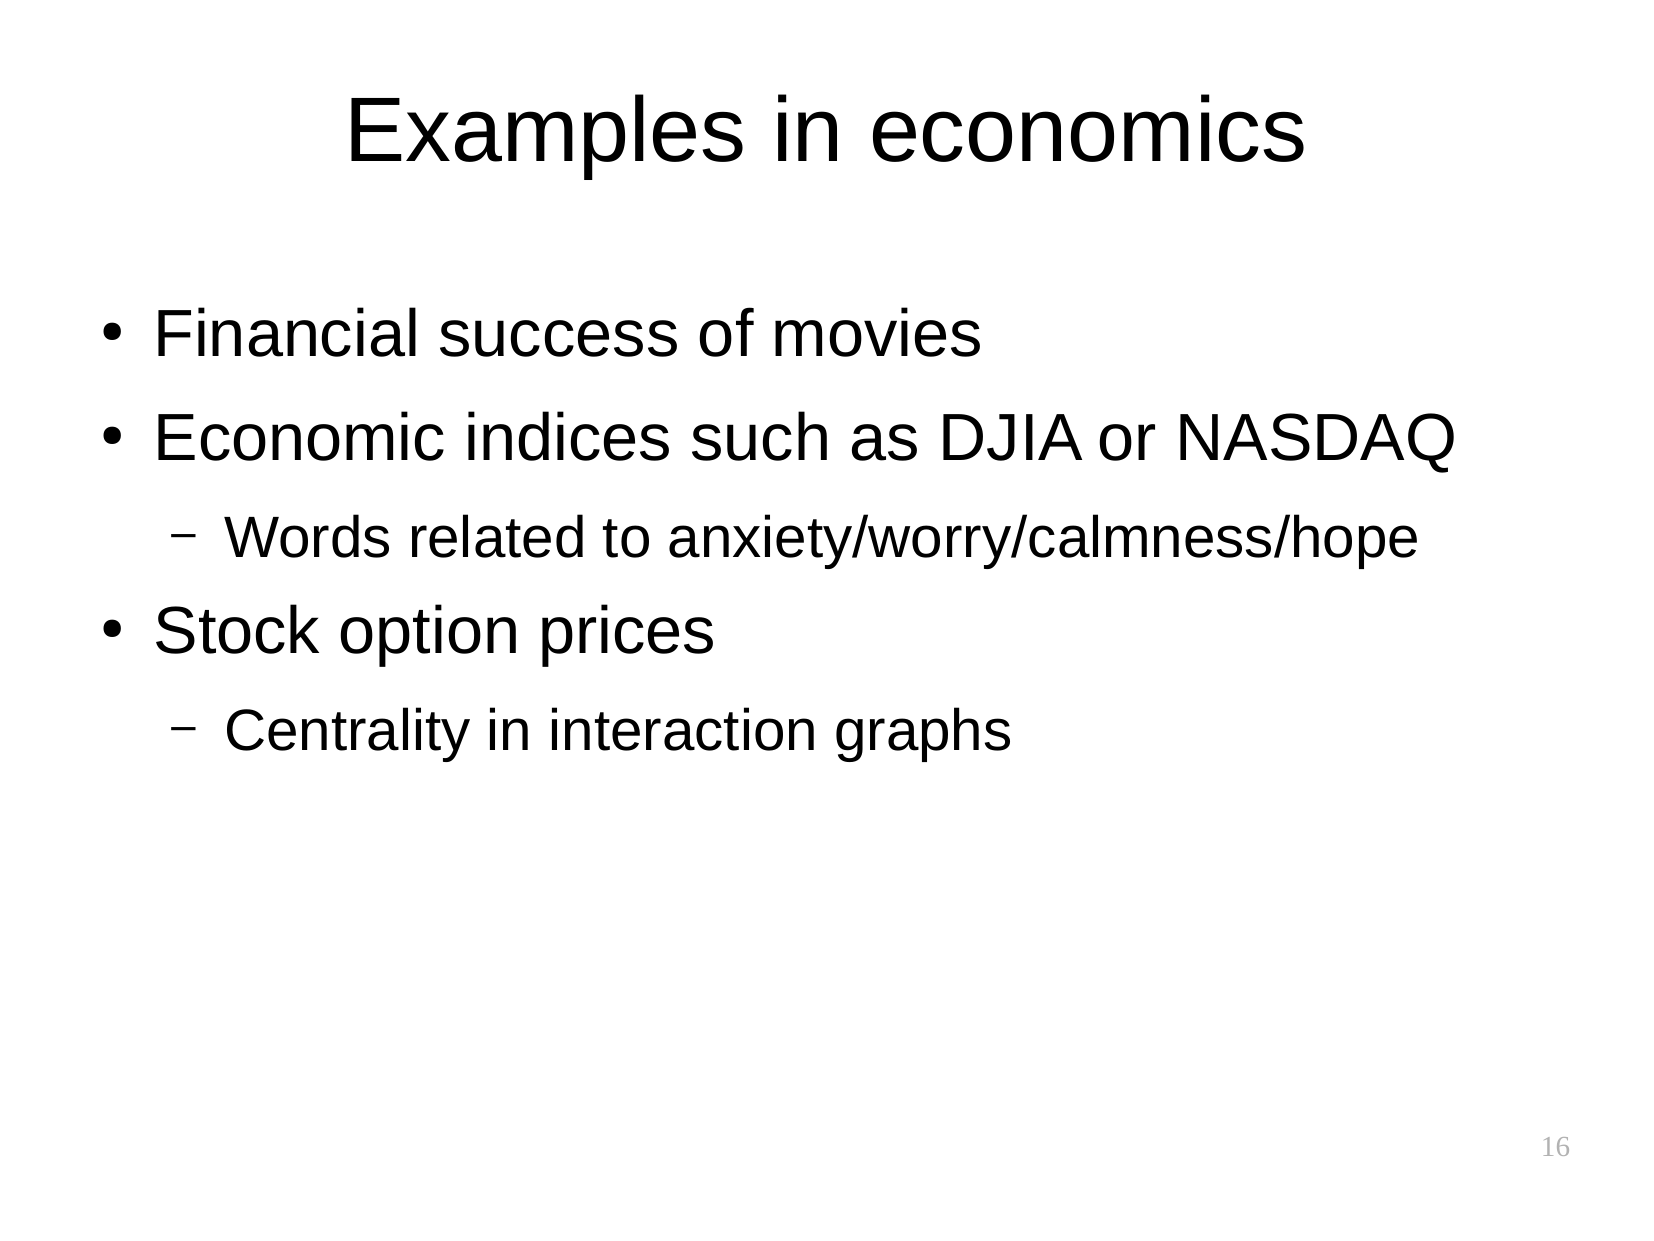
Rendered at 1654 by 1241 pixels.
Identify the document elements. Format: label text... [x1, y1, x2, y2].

list Financial success of movies Economic indices such as DJIA or NASDAQ Words related to anxiety/worry/calmness/hope Stock option prices Centrality in interaction graphs [82, 296, 1571, 1036]
title Examples in economics [82, 25, 1571, 233]
